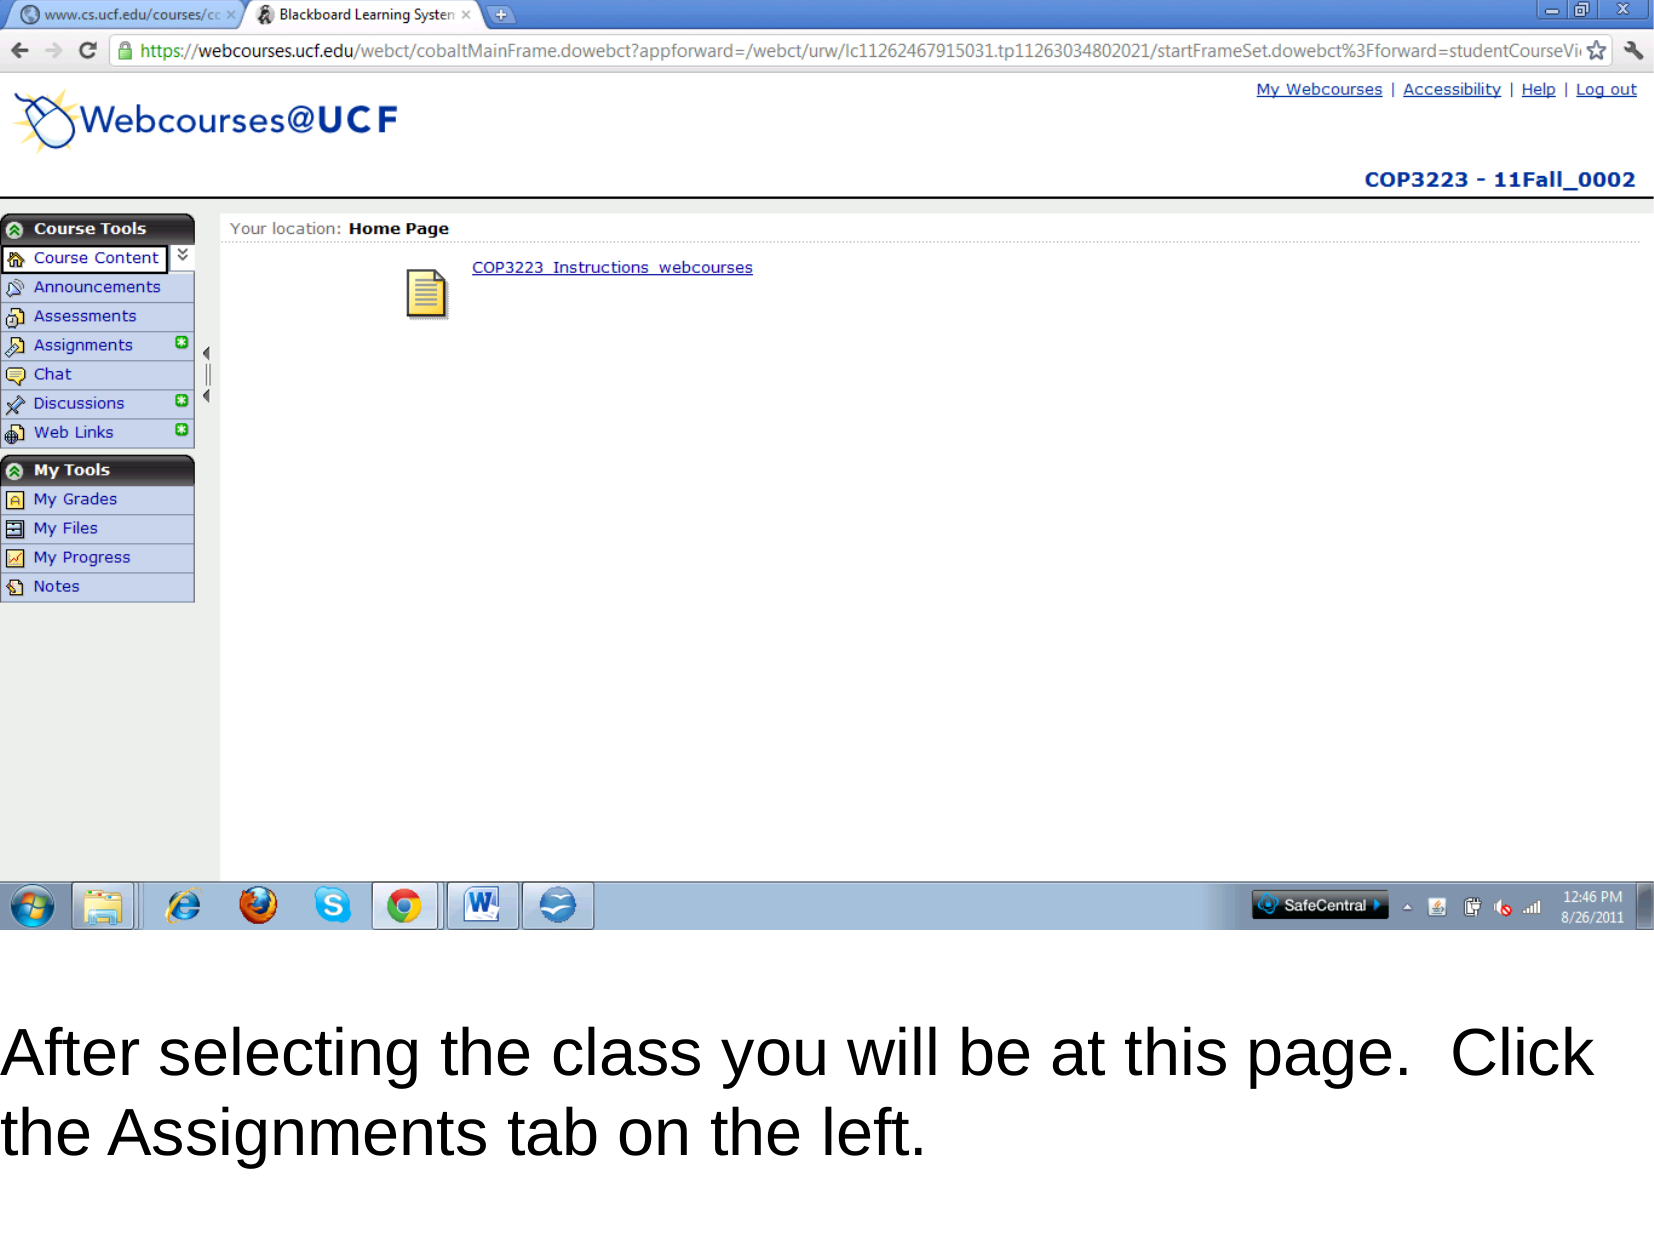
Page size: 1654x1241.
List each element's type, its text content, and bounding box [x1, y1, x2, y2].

text_box After selecting the class you will be at this page. Click the Assignments tab on the left. [0, 937, 1651, 1241]
picture [0, 0, 1654, 930]
